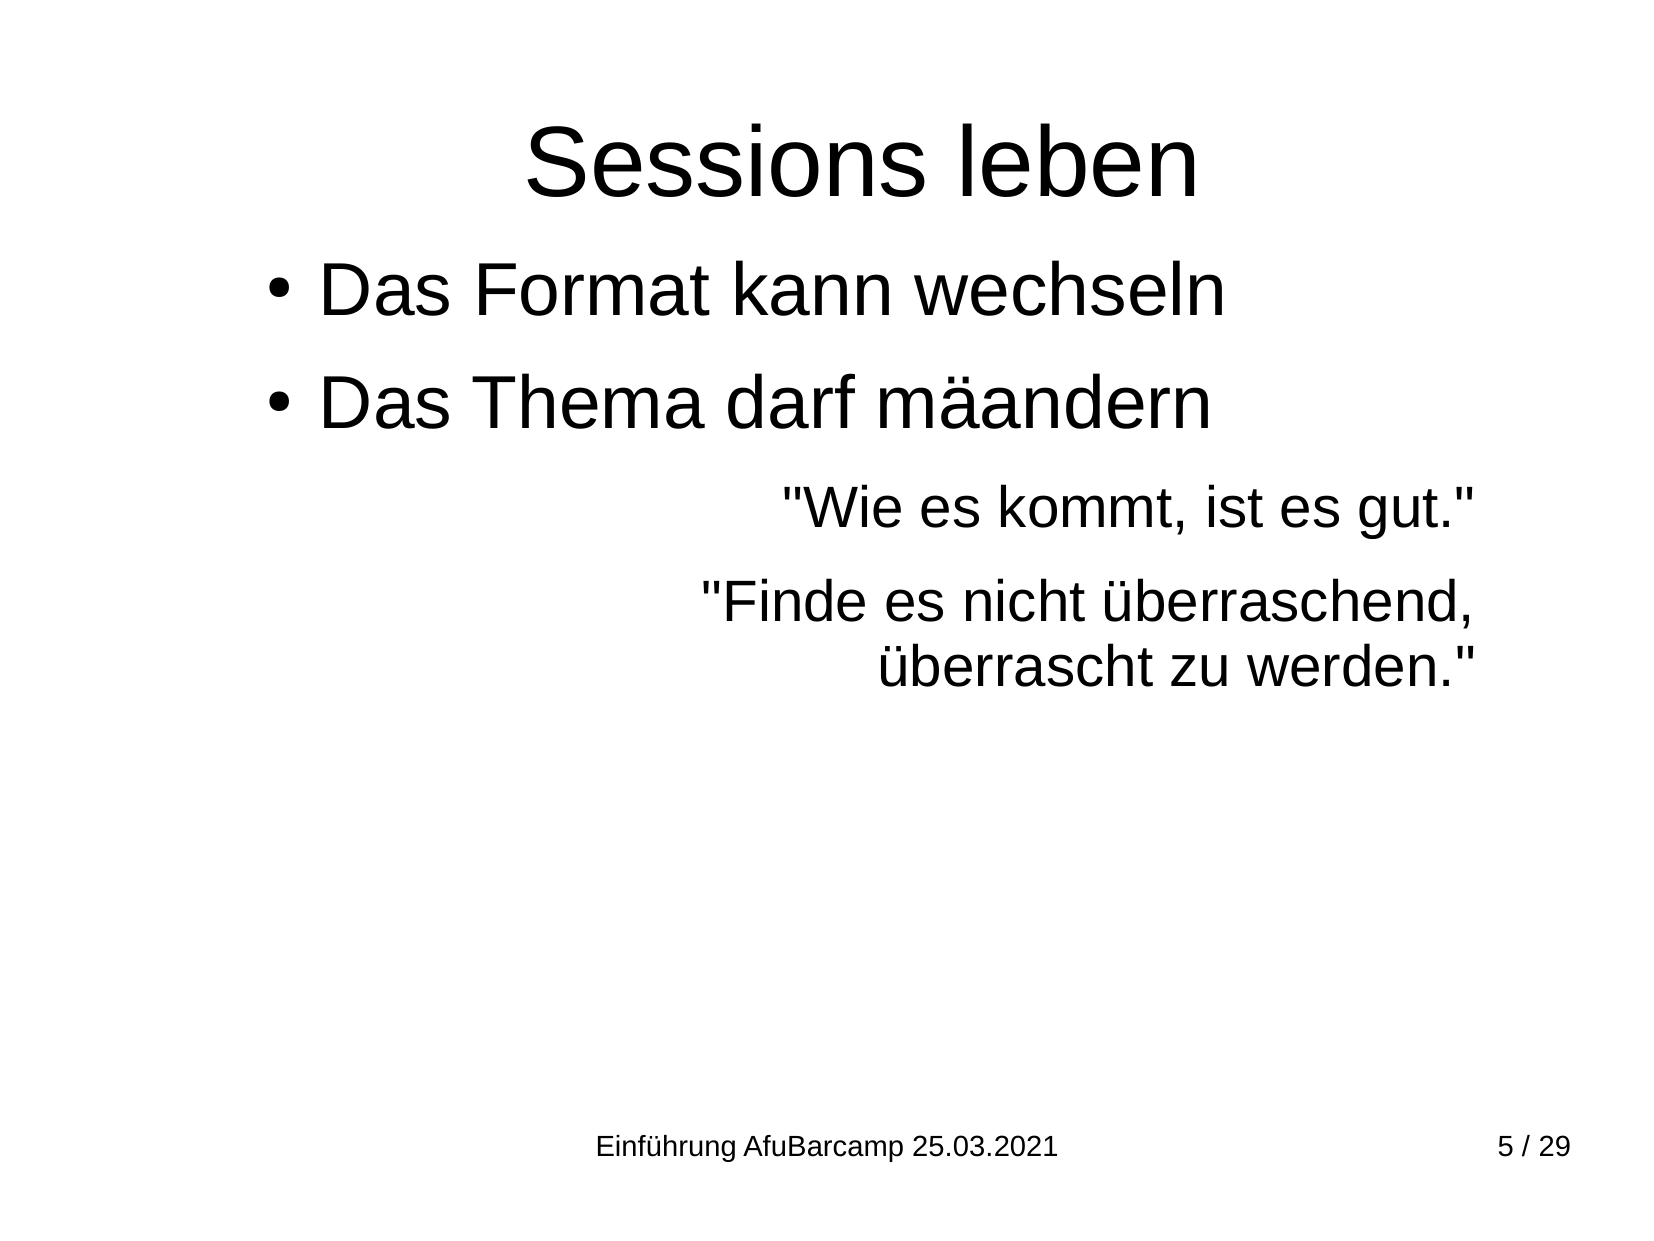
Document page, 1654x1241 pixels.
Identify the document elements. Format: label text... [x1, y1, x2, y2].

list Sessions leben Das Format kann wechseln Das Thema darf mäandern "Wie es kommt, ist es gut." "Finde es nicht überraschend, überrascht zu werden." [248, 106, 1477, 1040]
